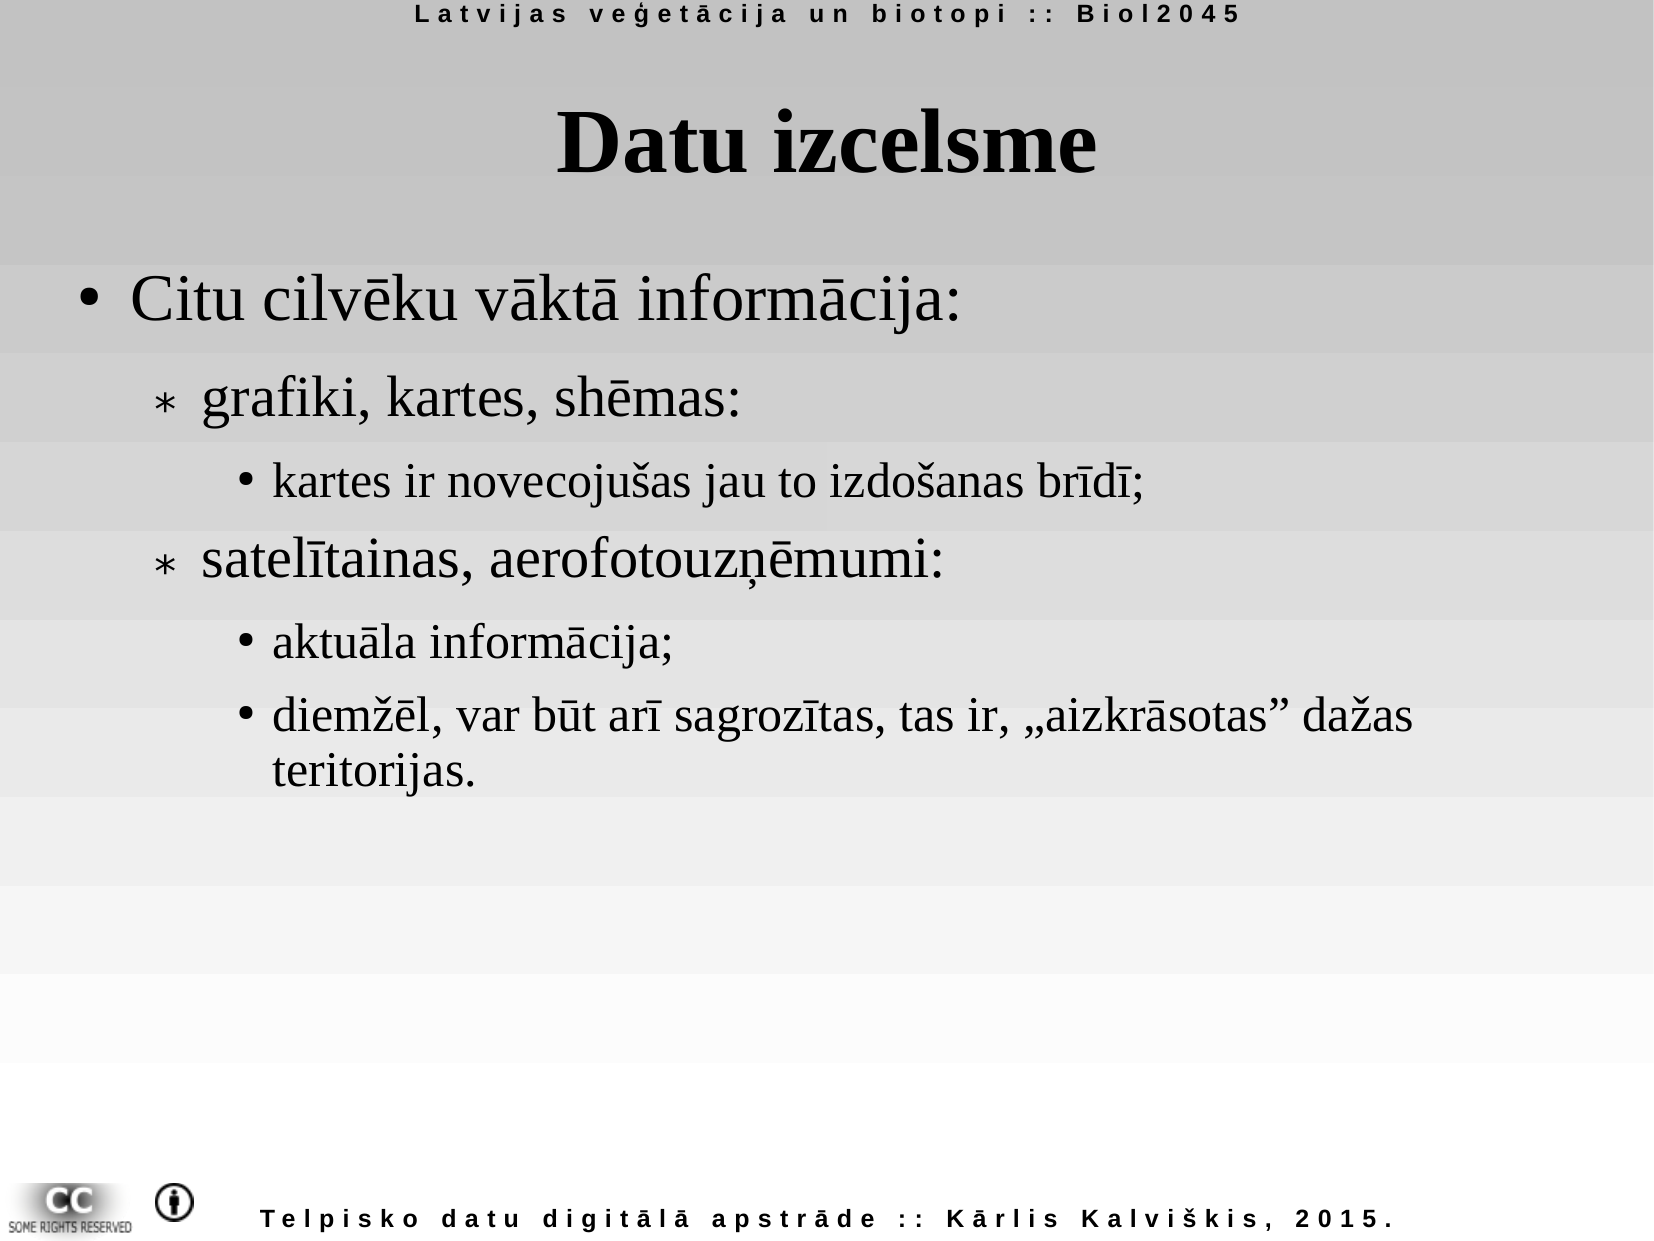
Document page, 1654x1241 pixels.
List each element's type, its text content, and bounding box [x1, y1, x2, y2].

title Datu izcelsme [59, 37, 1596, 246]
list Citu cilvēku vāktā informācija: grafiki, kartes, shēmas: kartes ir novecojušas jau to izdošanas brīdī; satelītainas, aerofotouzņēmumi: aktuāla informācija; diemžēl, var būt arī sagrozītas, tas ir, „aizkrāsotas” dažas teritorijas. [59, 261, 1596, 1175]
picture [0, 0, 1654, 1241]
